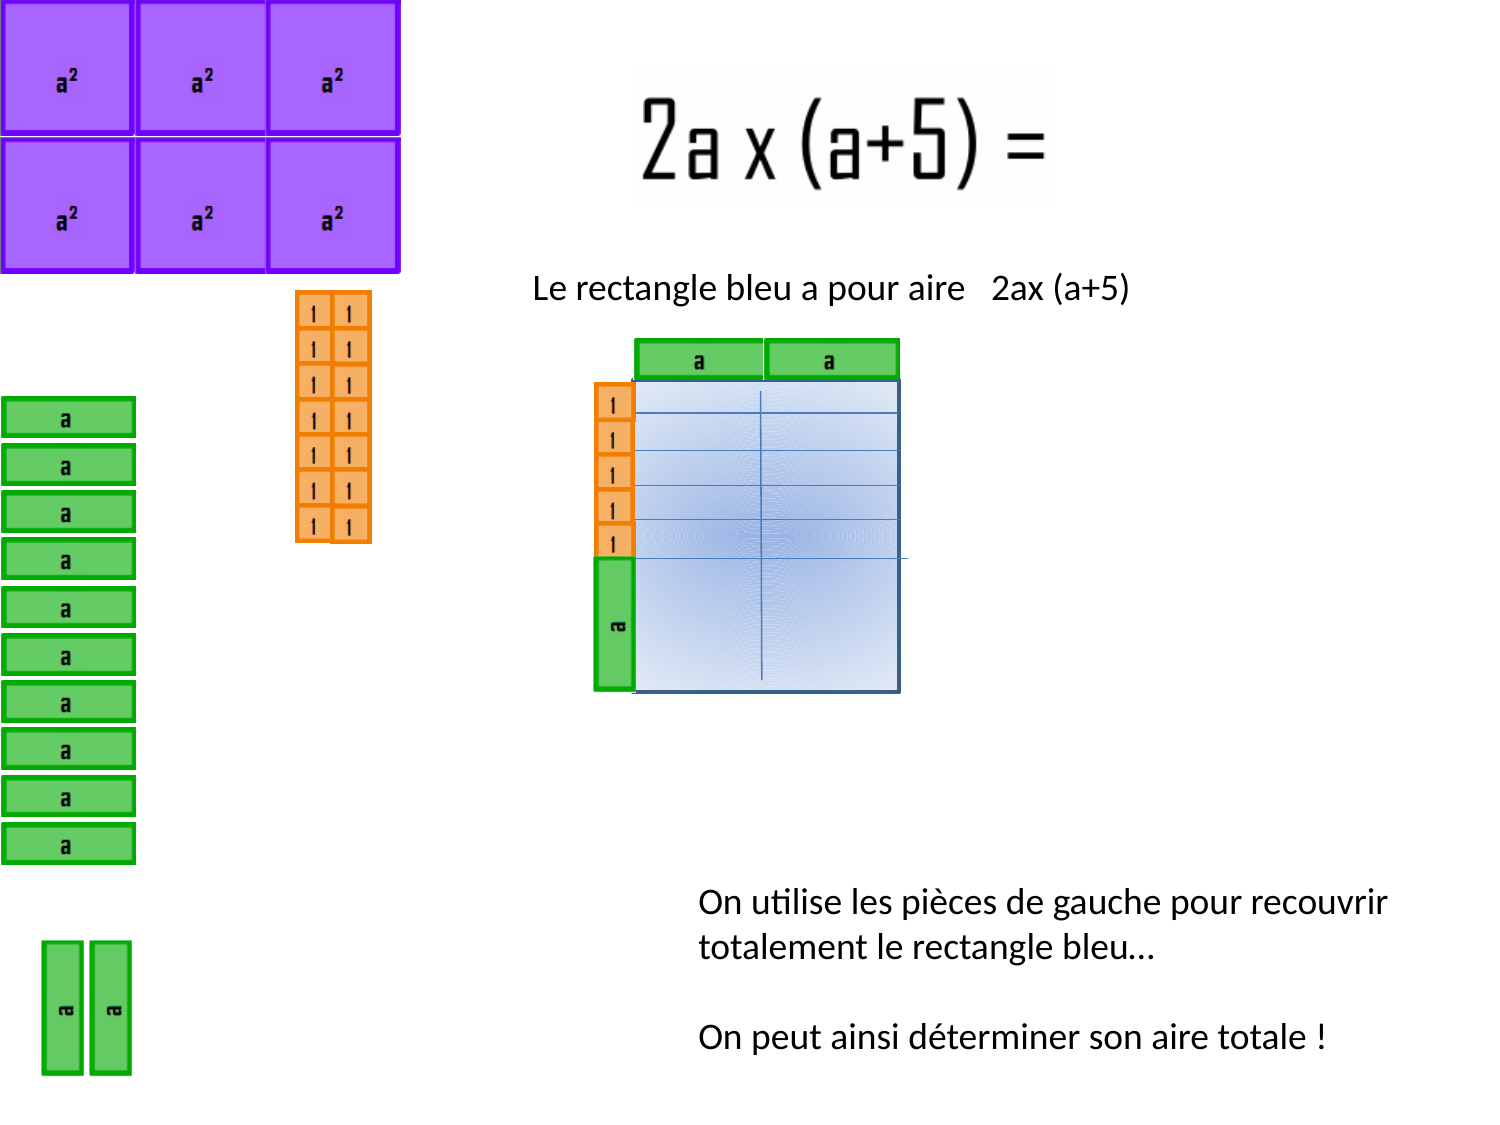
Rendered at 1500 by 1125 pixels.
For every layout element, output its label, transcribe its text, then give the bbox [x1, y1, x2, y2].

picture [0, 537, 136, 580]
text_box Le rectangle bleu a pour aire 2ax (a+5) [517, 255, 1147, 316]
picture [0, 396, 136, 439]
picture [0, 490, 136, 533]
picture [0, 680, 136, 723]
picture [0, 775, 136, 817]
text_box [635, 520, 760, 558]
text_box [762, 486, 900, 519]
picture [295, 290, 372, 544]
text_box On utilise les pièces de gauche pour recouvrir totalement le rectangle bleu… On peut ainsi déterminer son aire totale ! [683, 869, 1413, 1065]
picture [0, 0, 401, 136]
text_box [762, 520, 900, 558]
picture [0, 137, 401, 274]
text_box [635, 486, 760, 519]
text_box [762, 451, 900, 485]
picture [593, 382, 636, 693]
picture [620, 66, 1053, 211]
picture [89, 940, 132, 1077]
picture [0, 822, 136, 865]
picture [0, 727, 136, 770]
text_box [636, 559, 900, 693]
picture [41, 940, 84, 1077]
picture [633, 338, 900, 380]
text_box [635, 414, 760, 450]
picture [0, 633, 136, 676]
text_box [633, 380, 900, 450]
picture [0, 586, 136, 628]
picture [0, 443, 136, 486]
text_box [635, 451, 760, 485]
